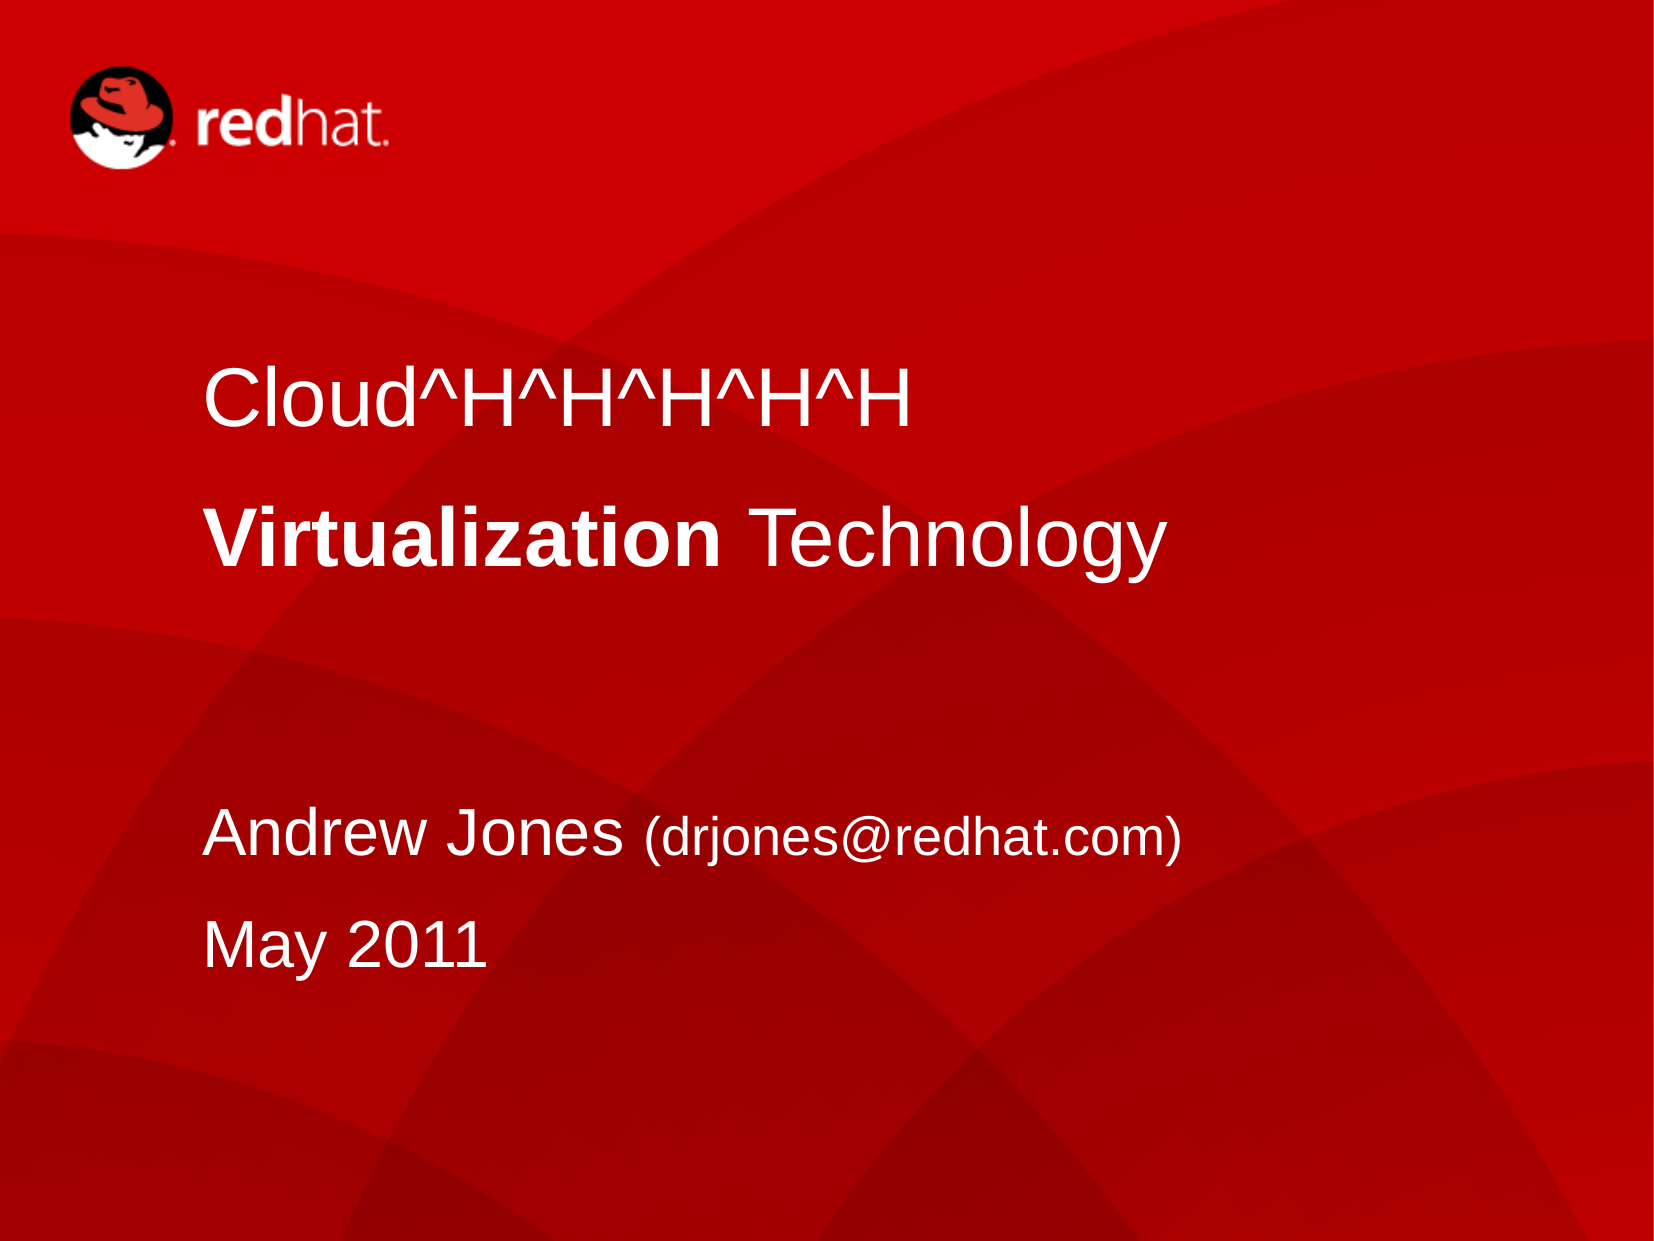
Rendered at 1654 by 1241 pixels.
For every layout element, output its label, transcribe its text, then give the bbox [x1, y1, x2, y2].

picture [0, 0, 1654, 1241]
text_box Cloud^H^H^H^H^H Virtualization Technology [187, 297, 1426, 657]
text_box Andrew Jones (drjones@redhat.com) May 2011 [187, 750, 1238, 952]
